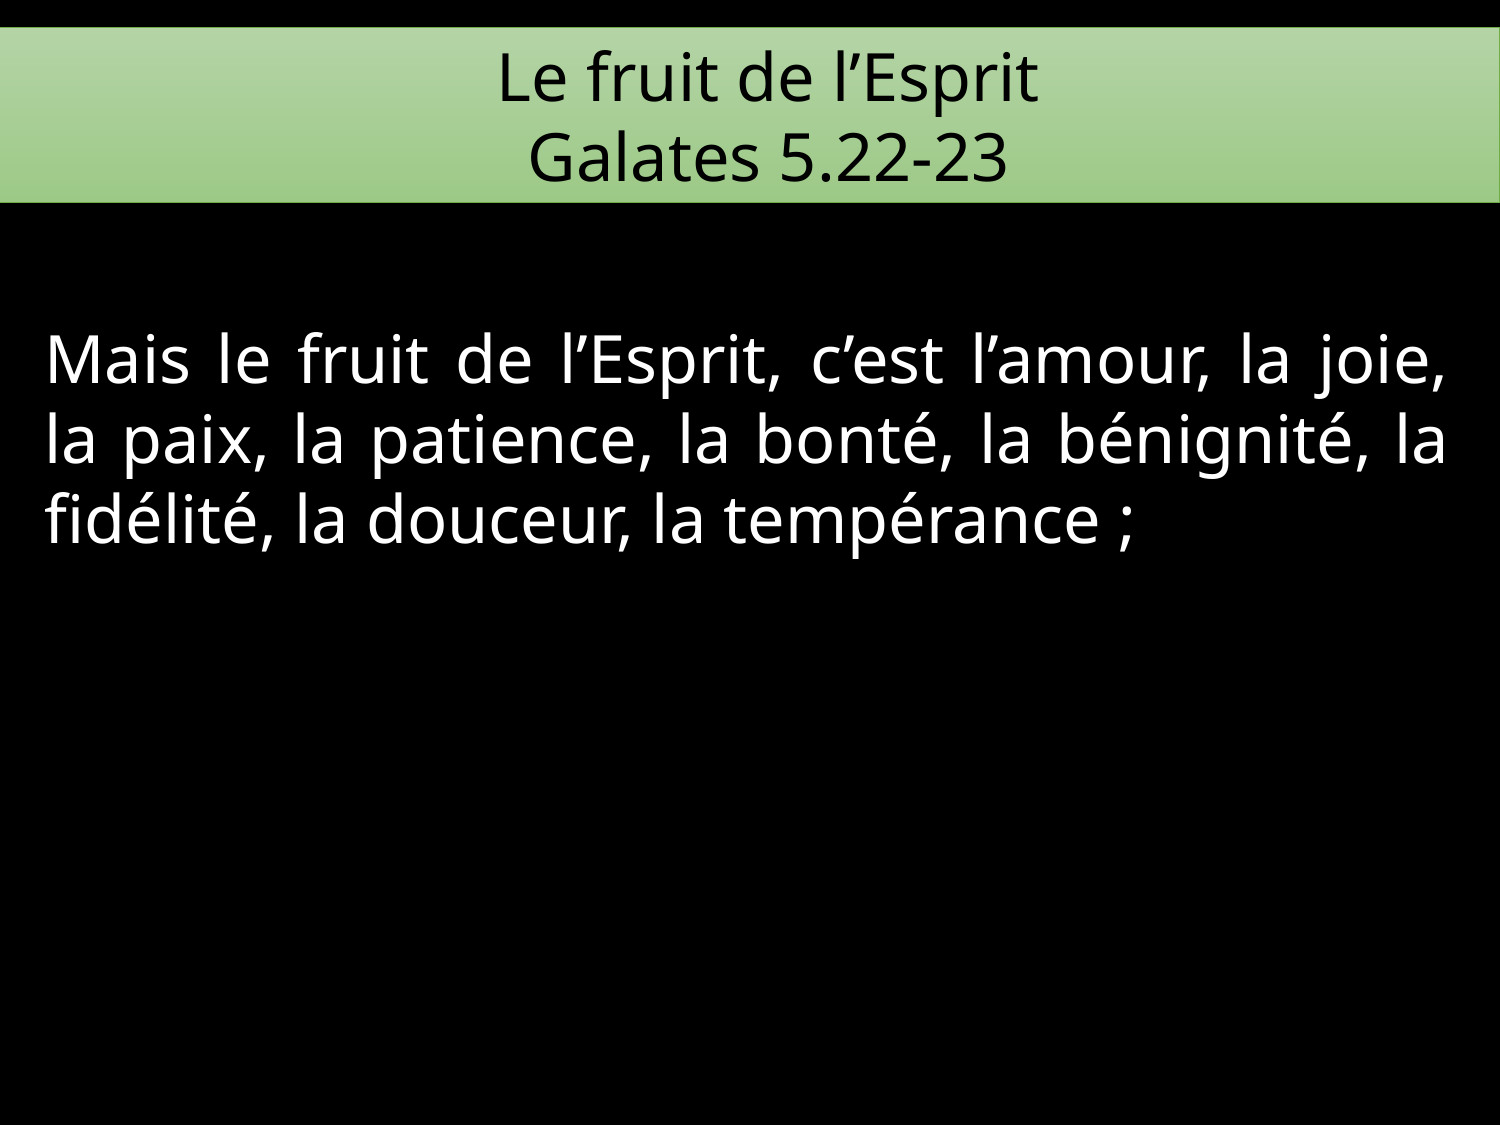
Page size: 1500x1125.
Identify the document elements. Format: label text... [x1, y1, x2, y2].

text_box Mais le fruit de l’Esprit, c’est l’amour, la joie, la paix, la patience, la bonté, la bénignité, la fidélité, la douceur, la tempérance ; [29, 309, 1467, 565]
text_box Le fruit de l’Esprit Galates 5.22-23 [0, 27, 1500, 203]
